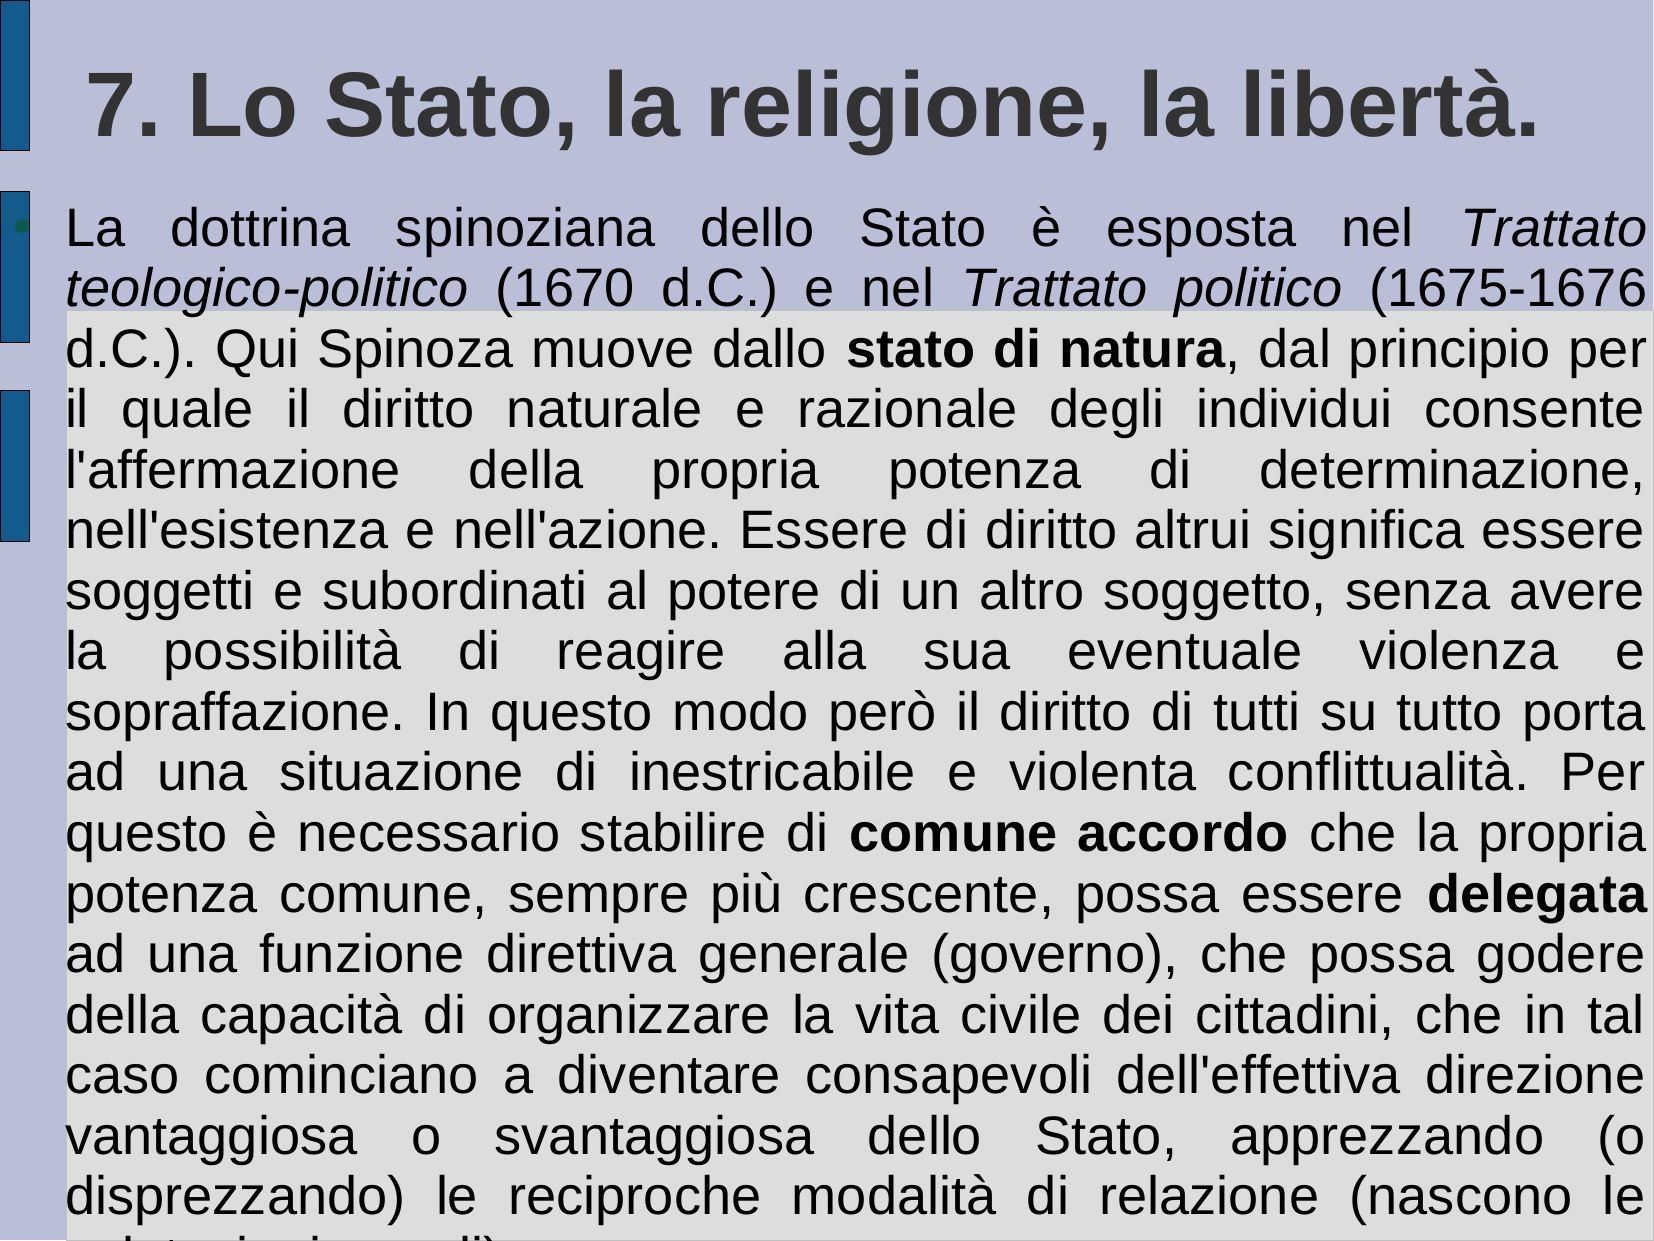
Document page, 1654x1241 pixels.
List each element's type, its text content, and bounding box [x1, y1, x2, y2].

title 7. Lo Stato, la religione, la libertà. [76, 41, 1552, 169]
list La dottrina spinoziana dello Stato è esposta nel Trattato teologico-politico (1670 d.C.) e nel Trattato politico (1675-1676 d.C.). Qui Spinoza muove dallo stato di natura, dal principio per il quale il diritto naturale e razionale degli individui consente l'affermazione della propria potenza di determinazione, nell'esistenza e nell'azione. Essere di diritto altrui significa essere soggetti e subordinati al potere di un altro soggetto, senza avere la possibilità di reagire alla sua eventuale violenza e sopraffazione. In questo modo però il diritto di tutti su tutto porta ad una situazione di inestricabile e violenta conflittualità. Per questo è necessario stabilire di comune accordo che la propria potenza comune, sempre più crescente, possa essere delegata ad una funzione direttiva generale (governo), che possa godere della capacità di organizzare la vita civile dei cittadini, che in tal caso cominciano a diventare consapevoli dell'effettiva direzione vantaggiosa o svantaggiosa dello Stato, apprezzando (o disprezzando) le reciproche modalità di relazione (nascono le valutazioni morali). [0, 197, 1648, 1232]
